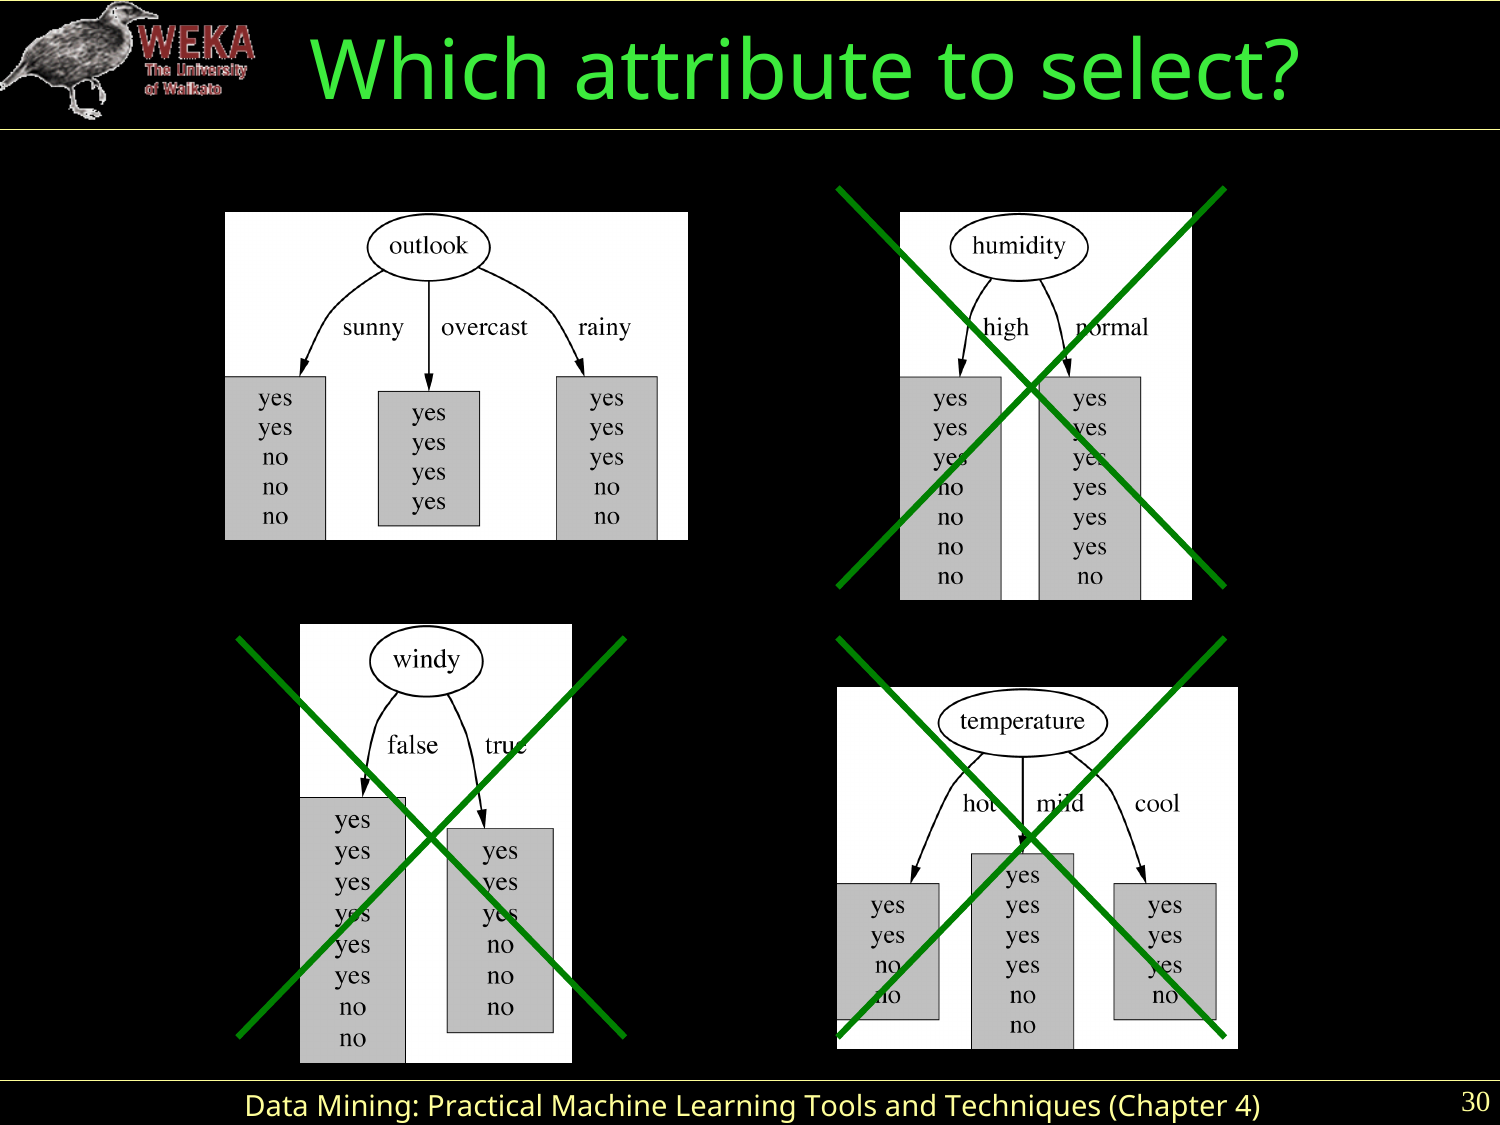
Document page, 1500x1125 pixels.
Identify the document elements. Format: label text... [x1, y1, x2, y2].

picture [0, 1, 266, 129]
picture [300, 708, 426, 967]
picture [1037, 228, 1192, 547]
picture [300, 624, 572, 832]
picture [900, 393, 1192, 601]
picture [225, 212, 688, 540]
title Which attribute to select? [295, 0, 1500, 148]
picture [837, 687, 1238, 1049]
picture [837, 687, 1026, 1032]
picture [900, 258, 1026, 517]
picture [300, 843, 572, 1063]
picture [437, 698, 572, 977]
picture [900, 212, 1192, 382]
picture [891, 687, 1171, 832]
